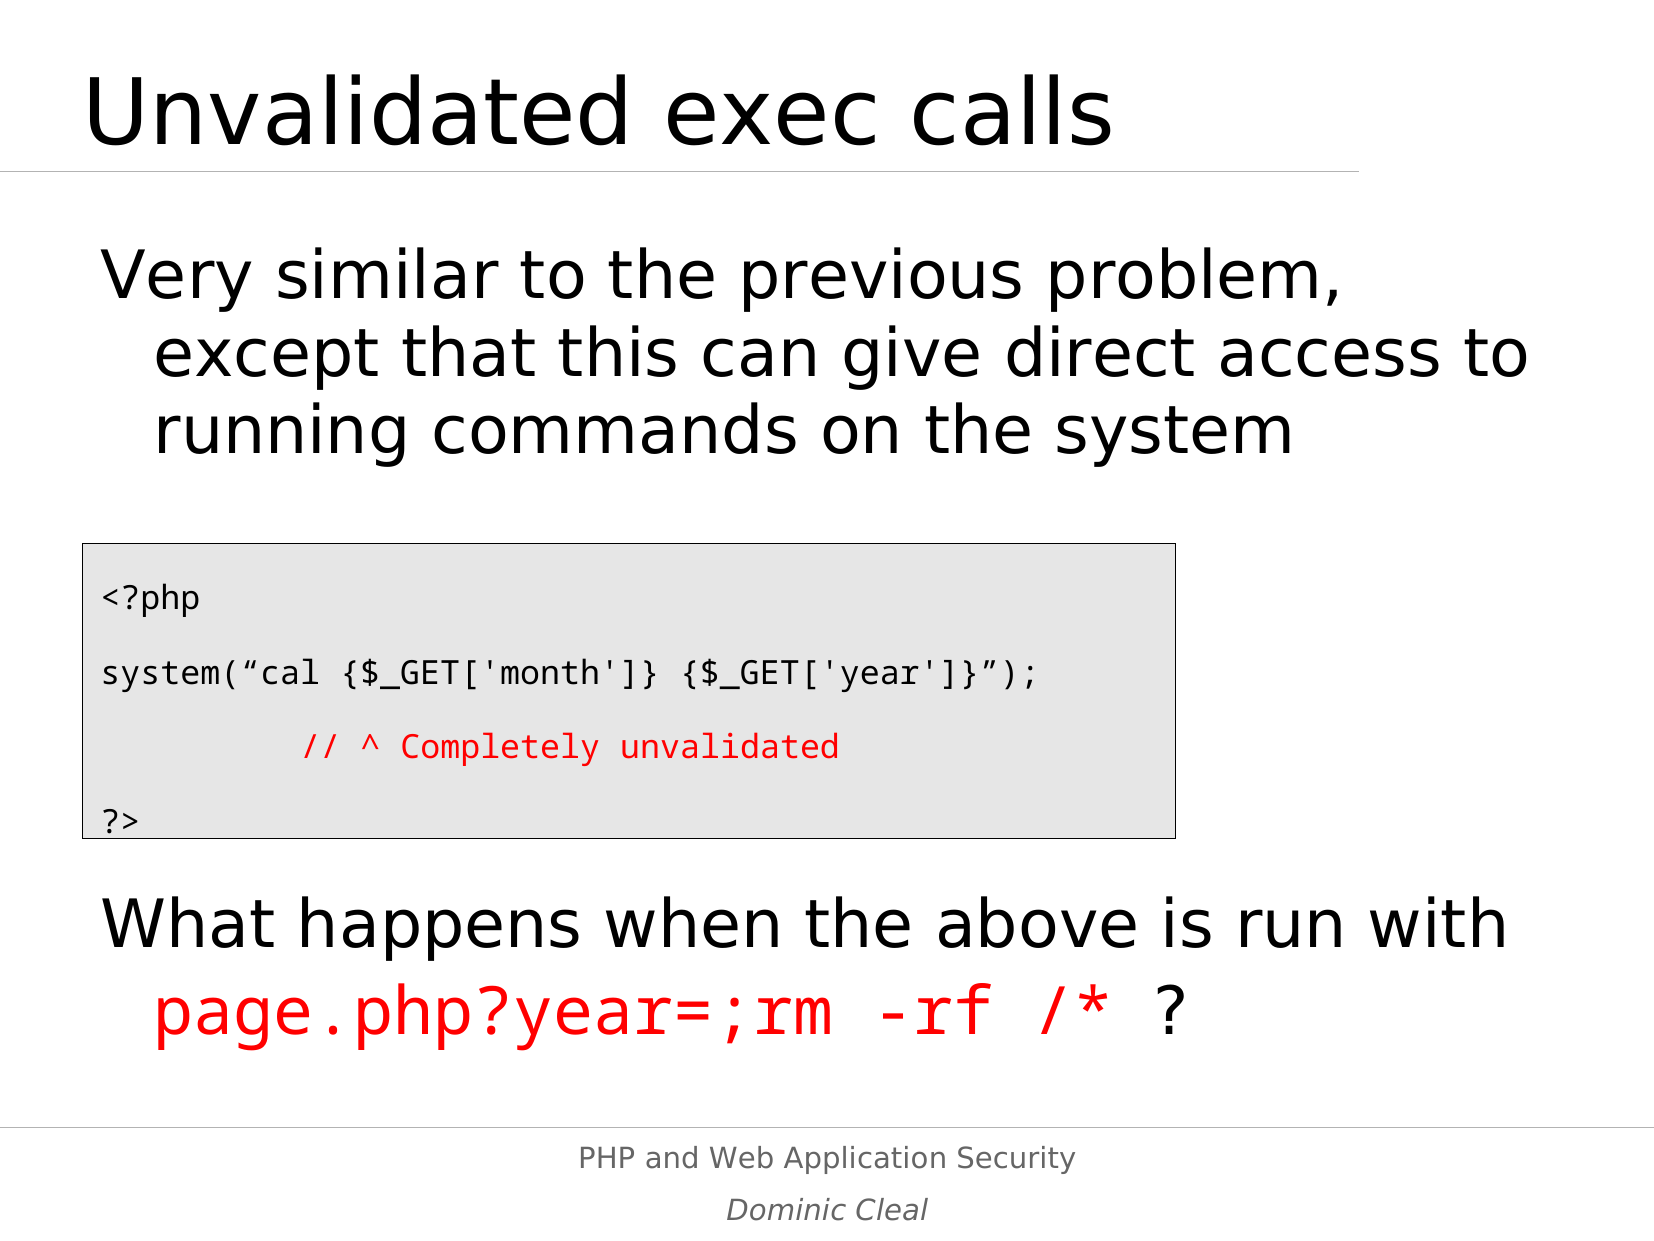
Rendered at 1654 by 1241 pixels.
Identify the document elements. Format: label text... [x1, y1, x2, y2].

list Very similar to the previous problem, except that this can give direct access to running commands on the system <?php system(“cal {$_GET['month']} {$_GET['year']}”); // ^ Completely unvalidated ?> [82, 236, 1571, 885]
list What happens when the above is run with page.php?year=;rm -rf /* ? [82, 885, 1595, 1093]
title Unvalidated exec calls [82, 56, 1571, 170]
